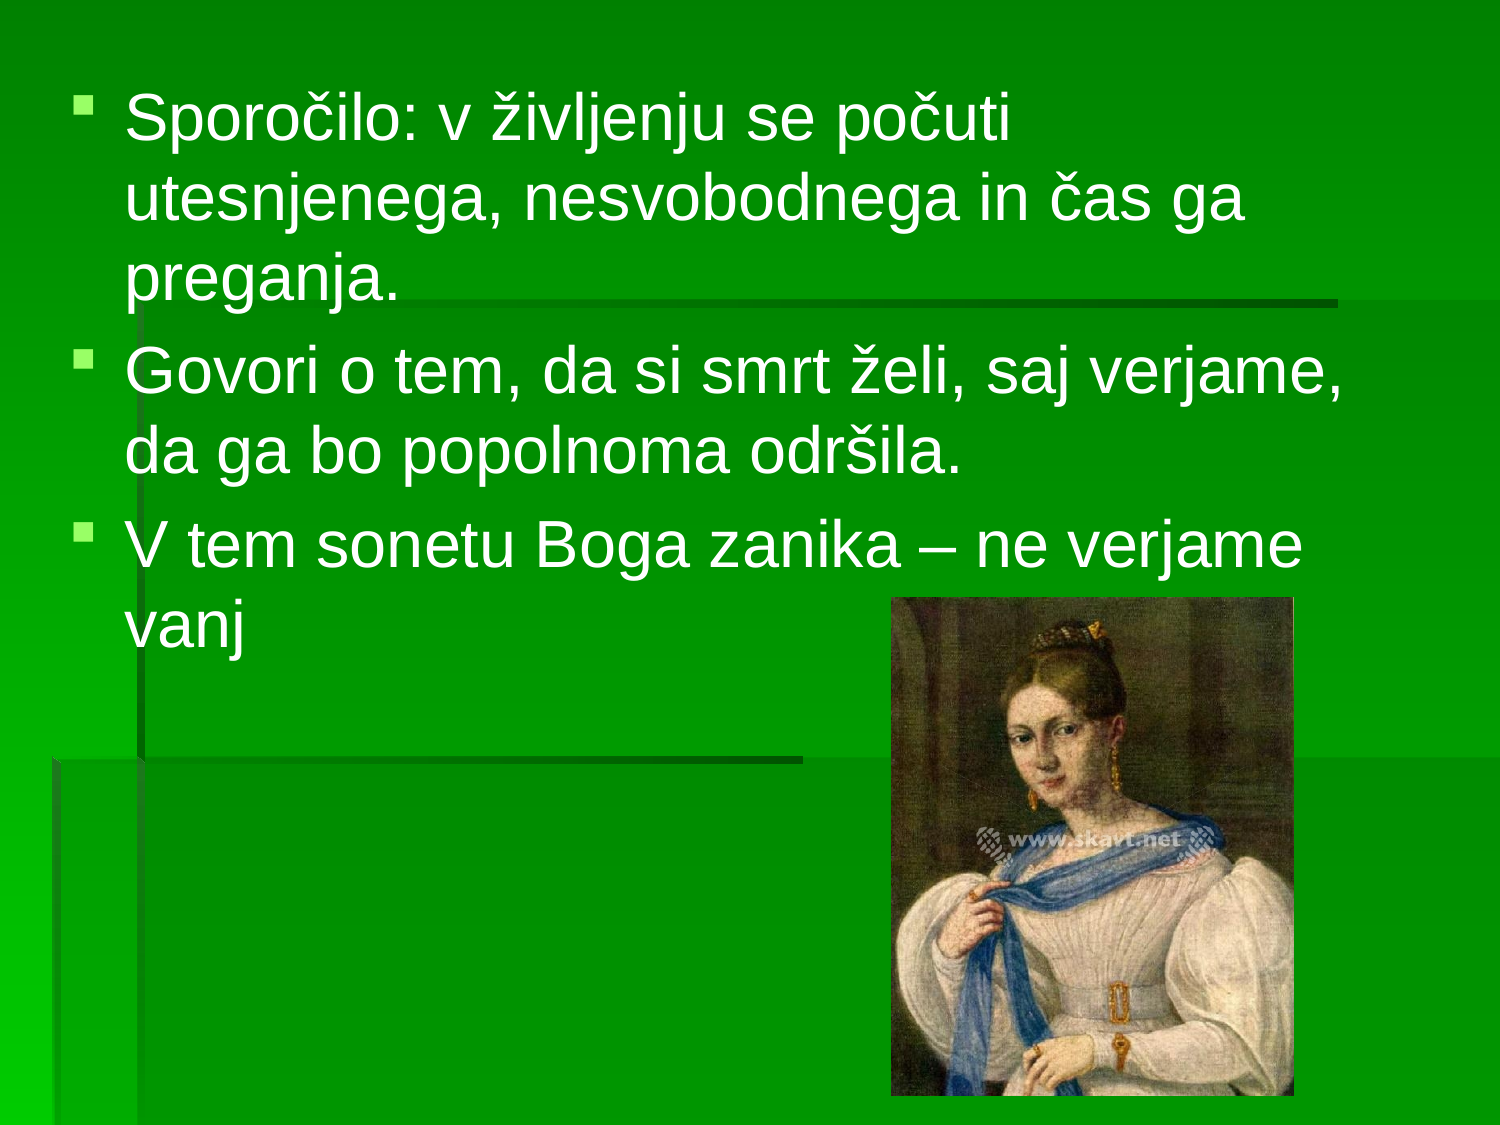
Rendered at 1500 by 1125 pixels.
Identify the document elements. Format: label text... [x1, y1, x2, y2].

picture [891, 597, 1294, 1096]
list Sporočilo: v življenju se počuti utesnjenega, nesvobodnega in čas ga preganja. Govori o tem, da si smrt želi, saj verjame, da ga bo popolnoma odršila. V tem sonetu Boga zanika – ne verjame vanj [53, 66, 1367, 754]
